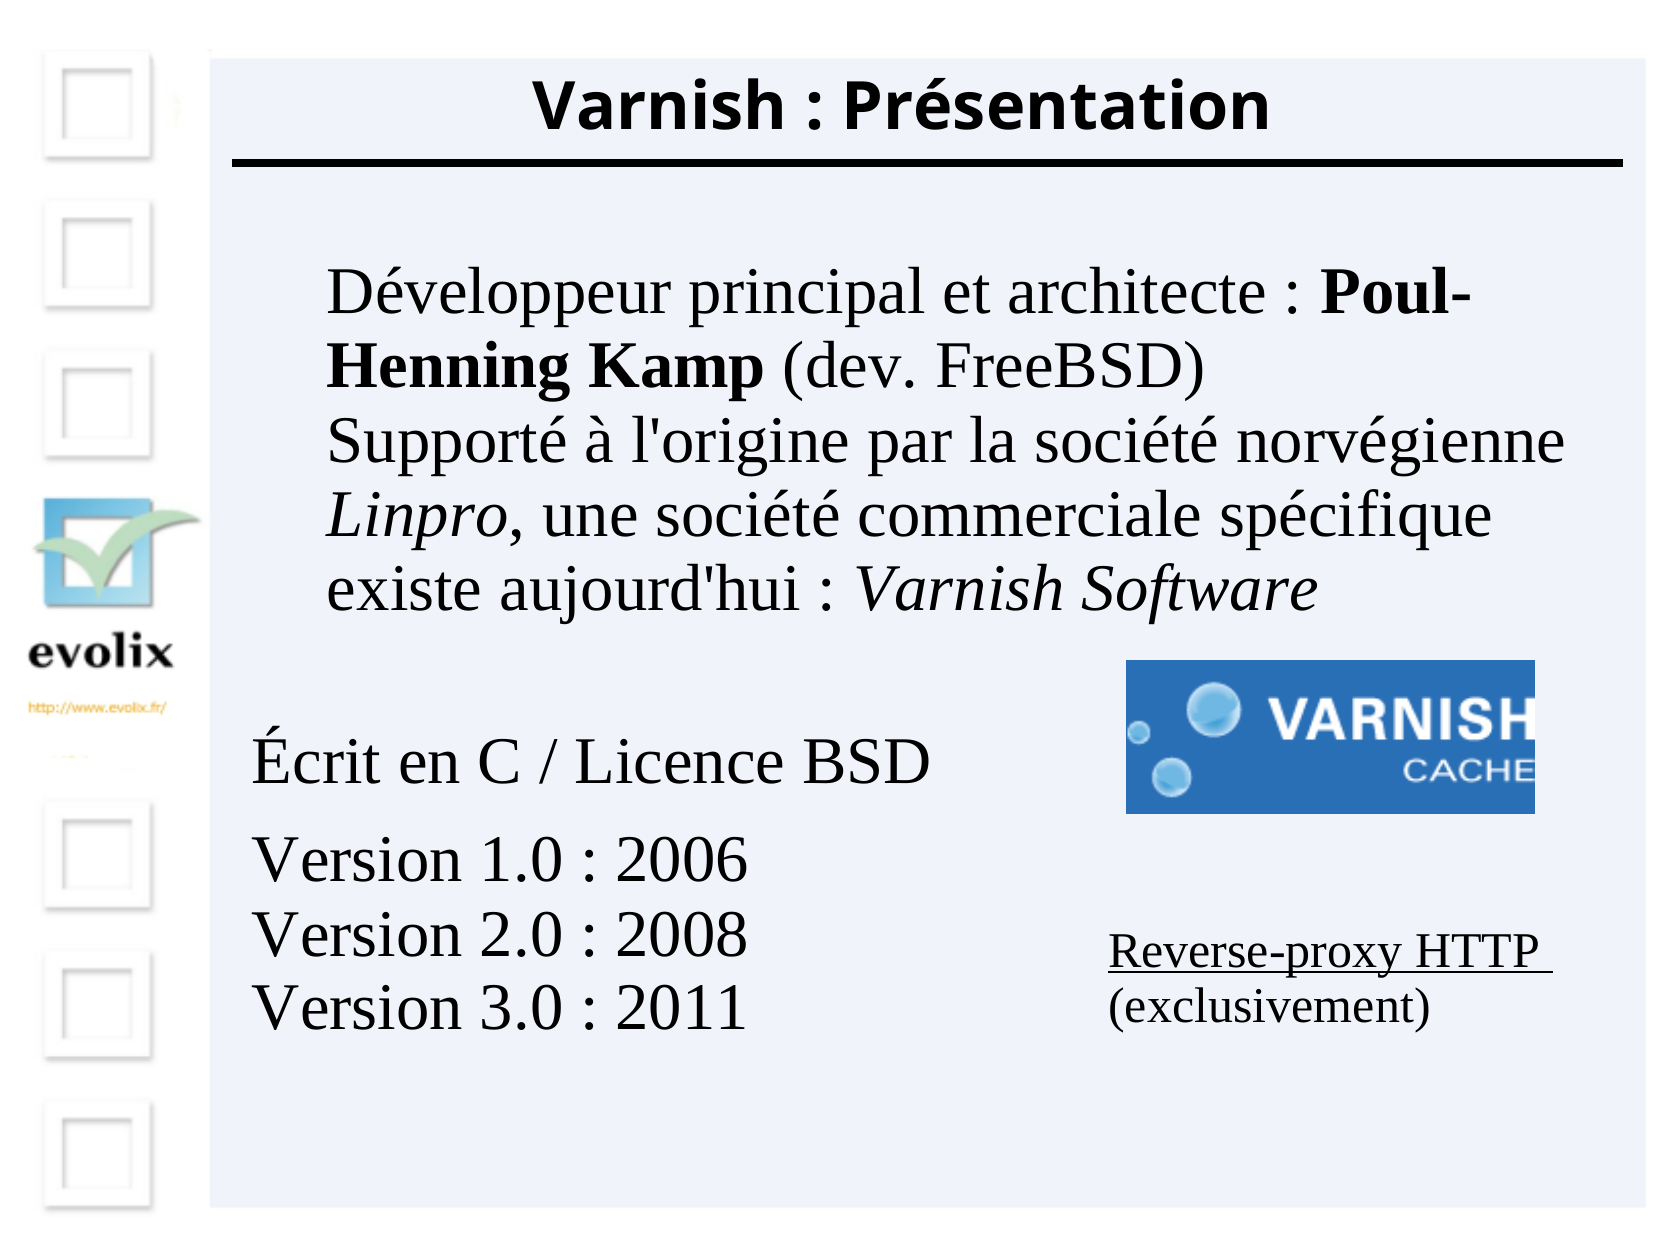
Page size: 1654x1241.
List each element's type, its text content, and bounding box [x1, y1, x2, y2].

text_box Reverse-proxy HTTP (exclusivement) [1108, 923, 1553, 1045]
picture [0, 49, 1654, 1218]
subtitle Développeur principal et architecte : Poul-Henning Kamp (dev. FreeBSD) Supporté à l'origine par la société norvégienne Linpro, une société commerciale spécifique existe aujourd'hui : Varnish Software Écrit en C / Licence BSD Version 1.0 : 2006 Version 2.0 : 2008 Version 3.0 : 2011 [251, 210, 1638, 1183]
title Varnish : Présentation [415, 0, 1391, 209]
